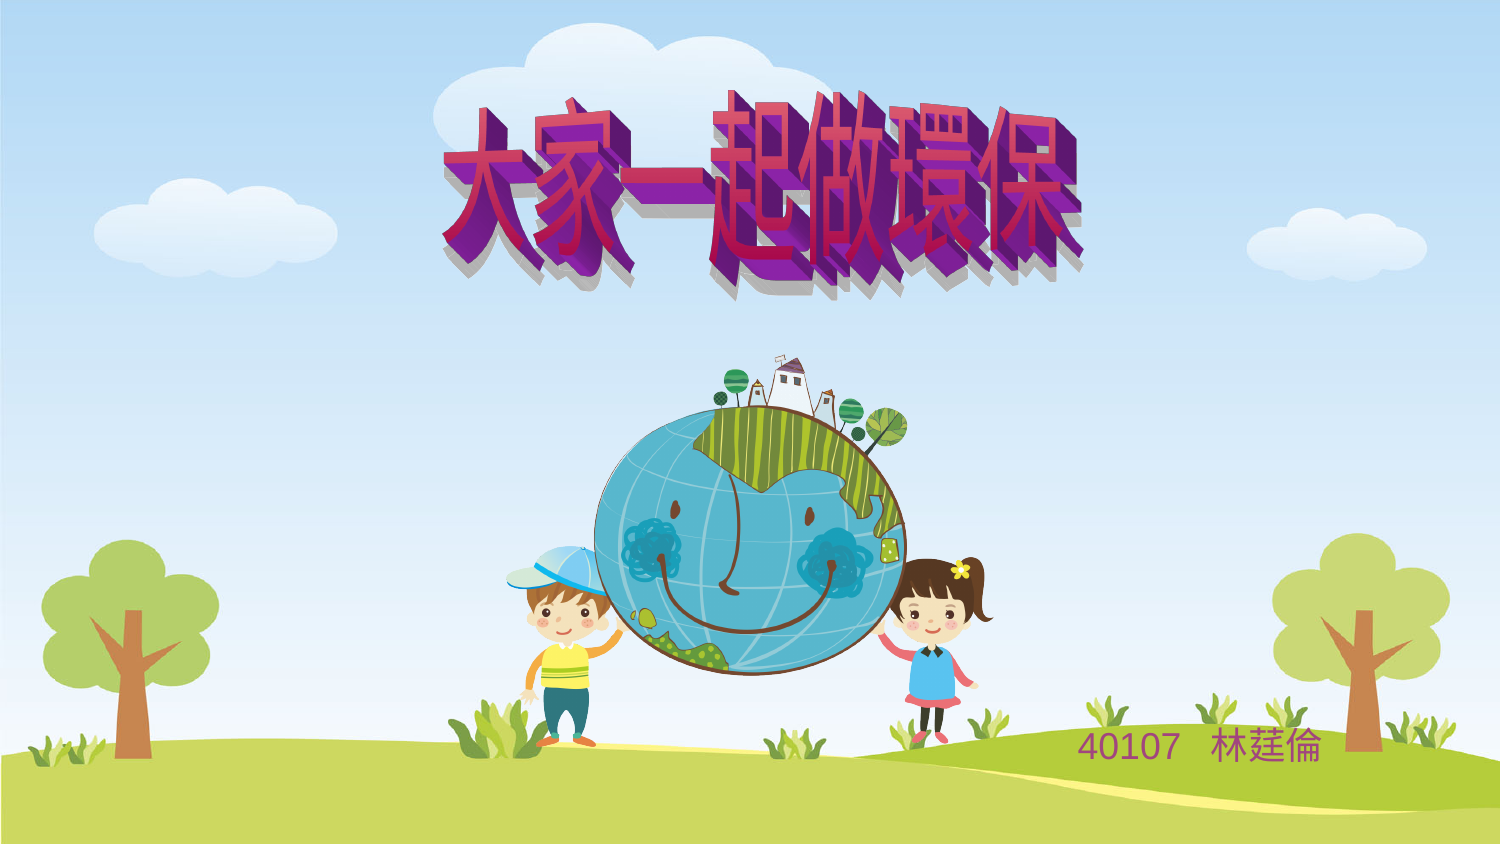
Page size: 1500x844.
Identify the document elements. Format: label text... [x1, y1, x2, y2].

text_box 40107 林莛倫 [1062, 708, 1477, 774]
picture [0, 0, 1500, 844]
